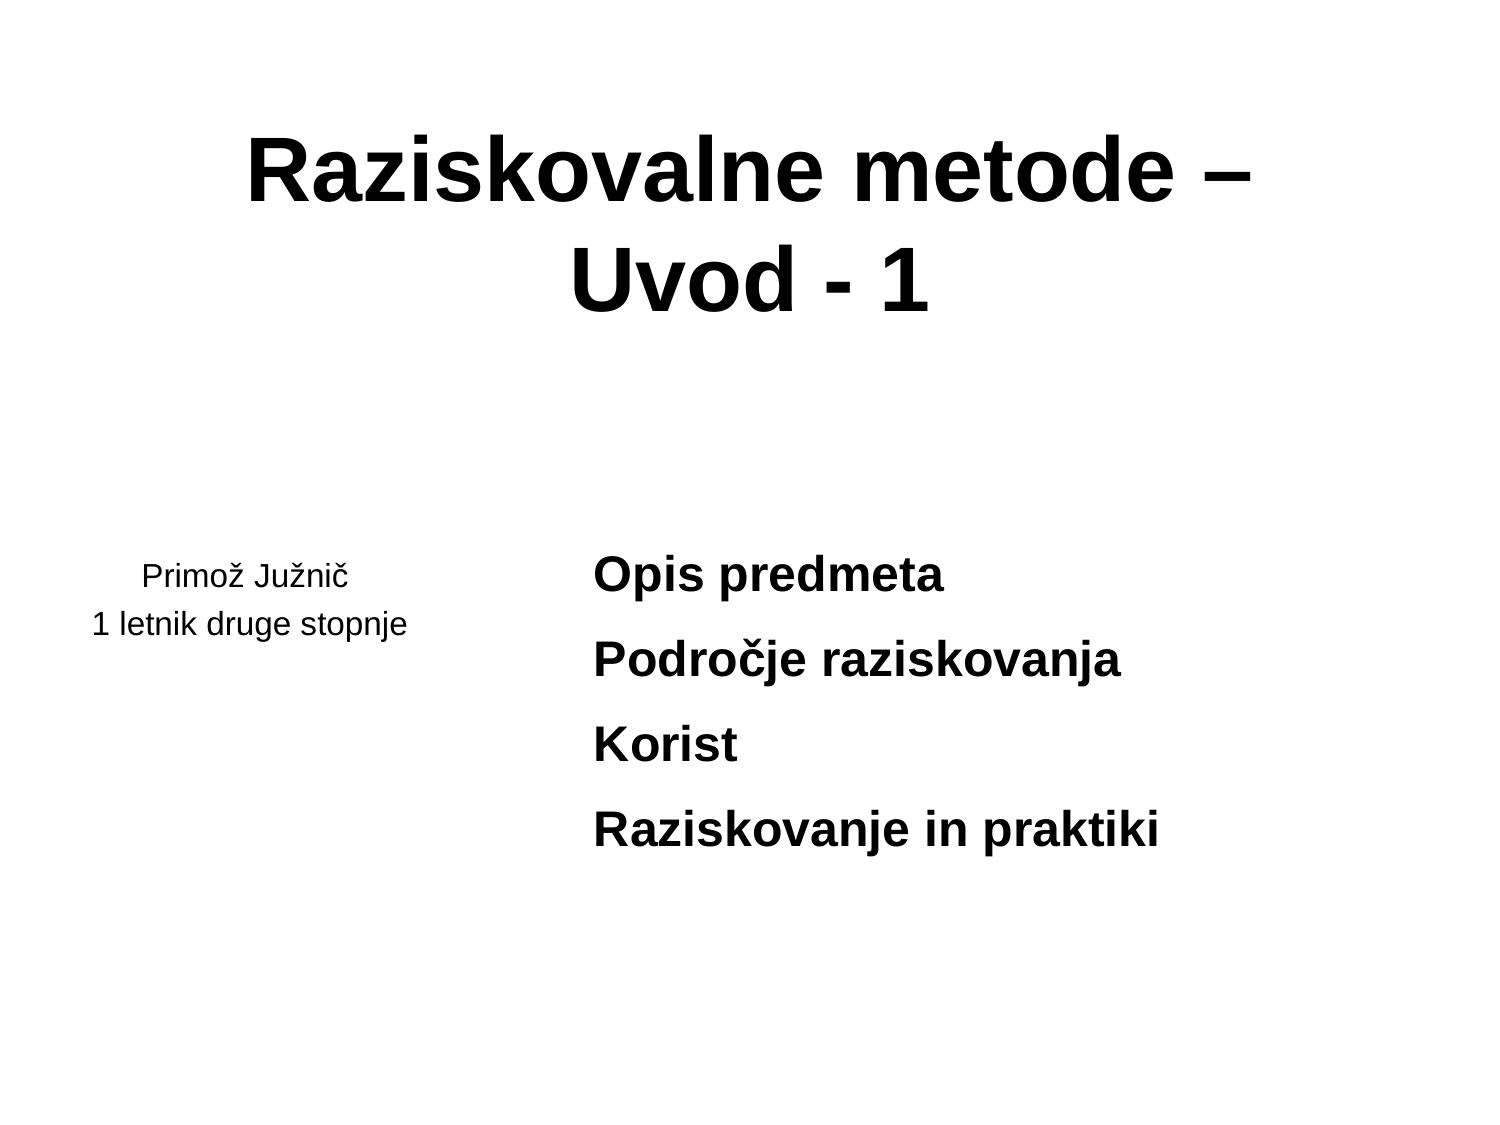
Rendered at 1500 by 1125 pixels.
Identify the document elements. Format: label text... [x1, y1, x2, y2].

title Raziskovalne metode – Uvod - 1 [112, 102, 1388, 338]
text_box Primož Južnič 1 letnik druge stopnje [37, 450, 463, 1051]
subtitle Opis predmeta Področje raziskovanja Korist Raziskovanje in praktiki [578, 449, 1375, 976]
